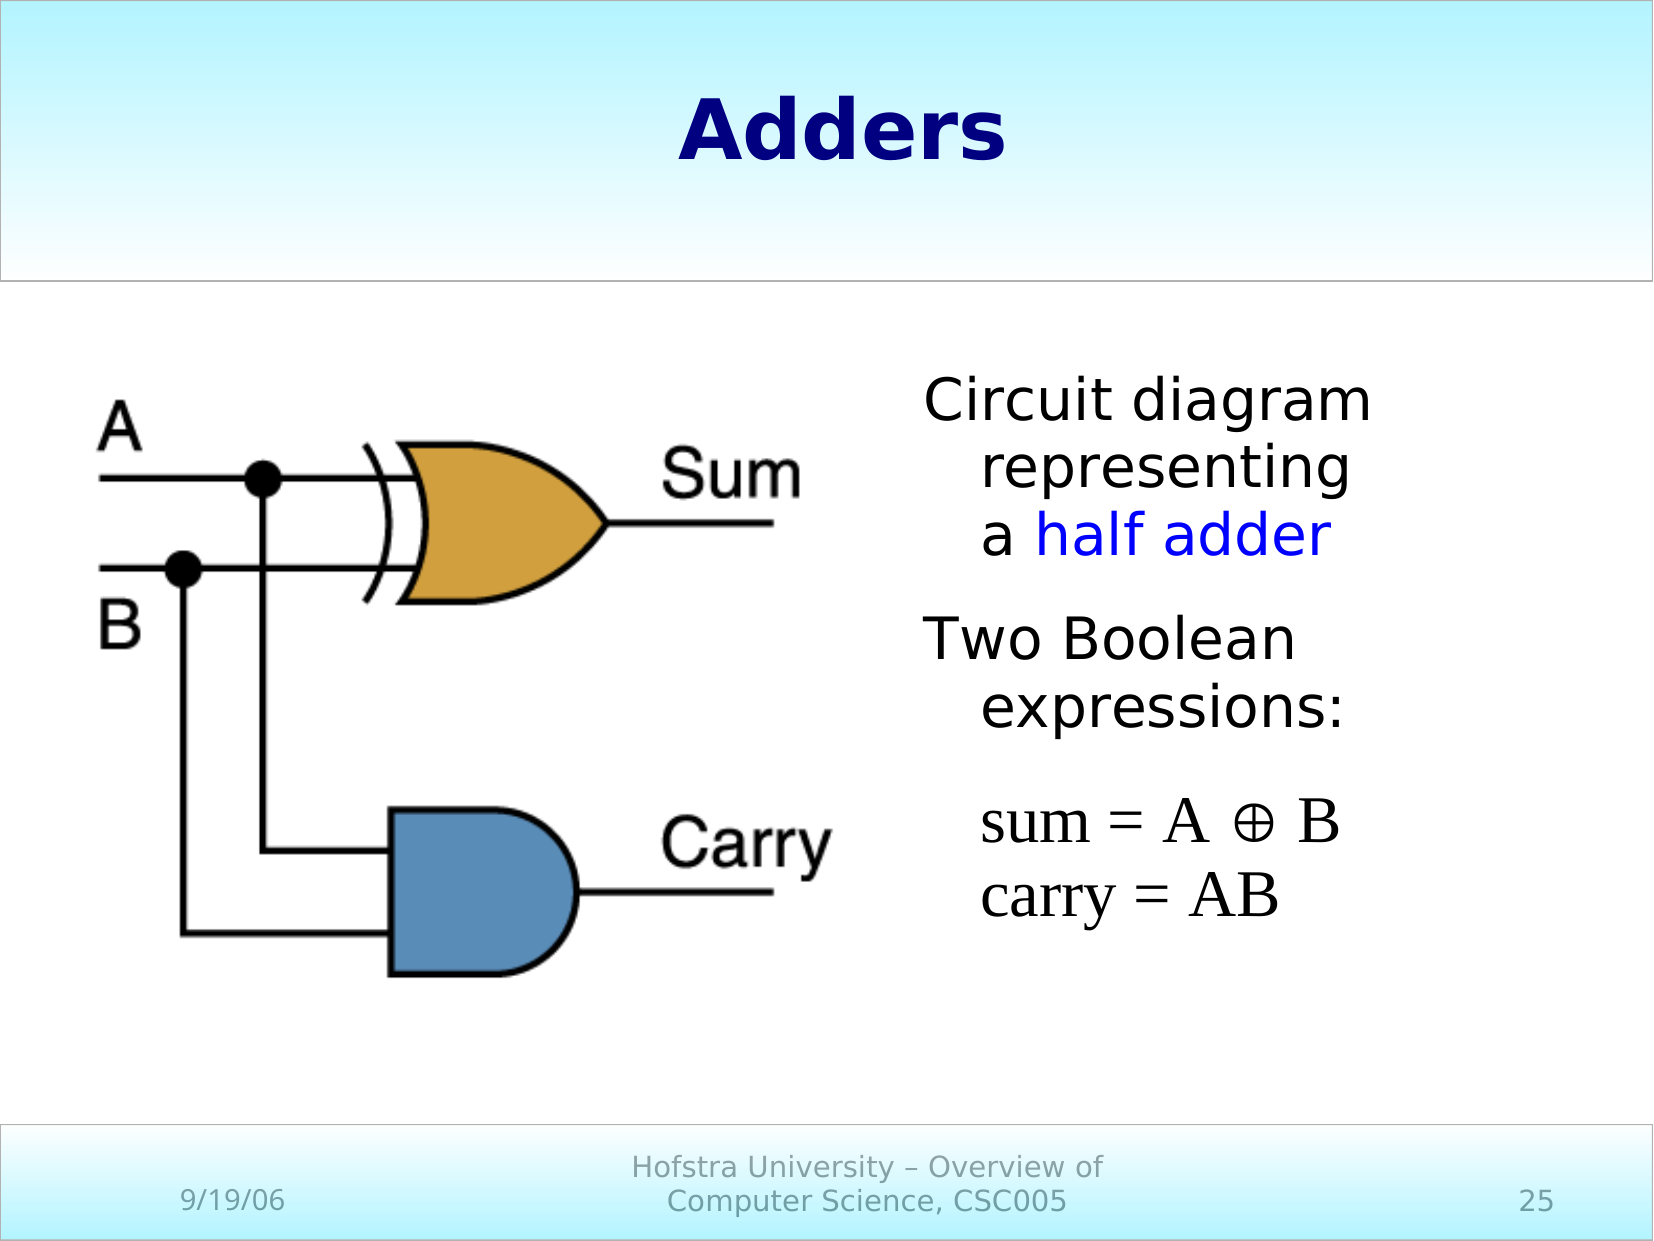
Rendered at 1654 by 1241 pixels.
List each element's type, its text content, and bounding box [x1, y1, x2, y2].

picture [55, 344, 875, 1020]
list Circuit diagram representing a half adder Two Boolean expressions: sum = A  B carry = AB [909, 358, 1571, 1131]
title Adders [75, 14, 1612, 248]
